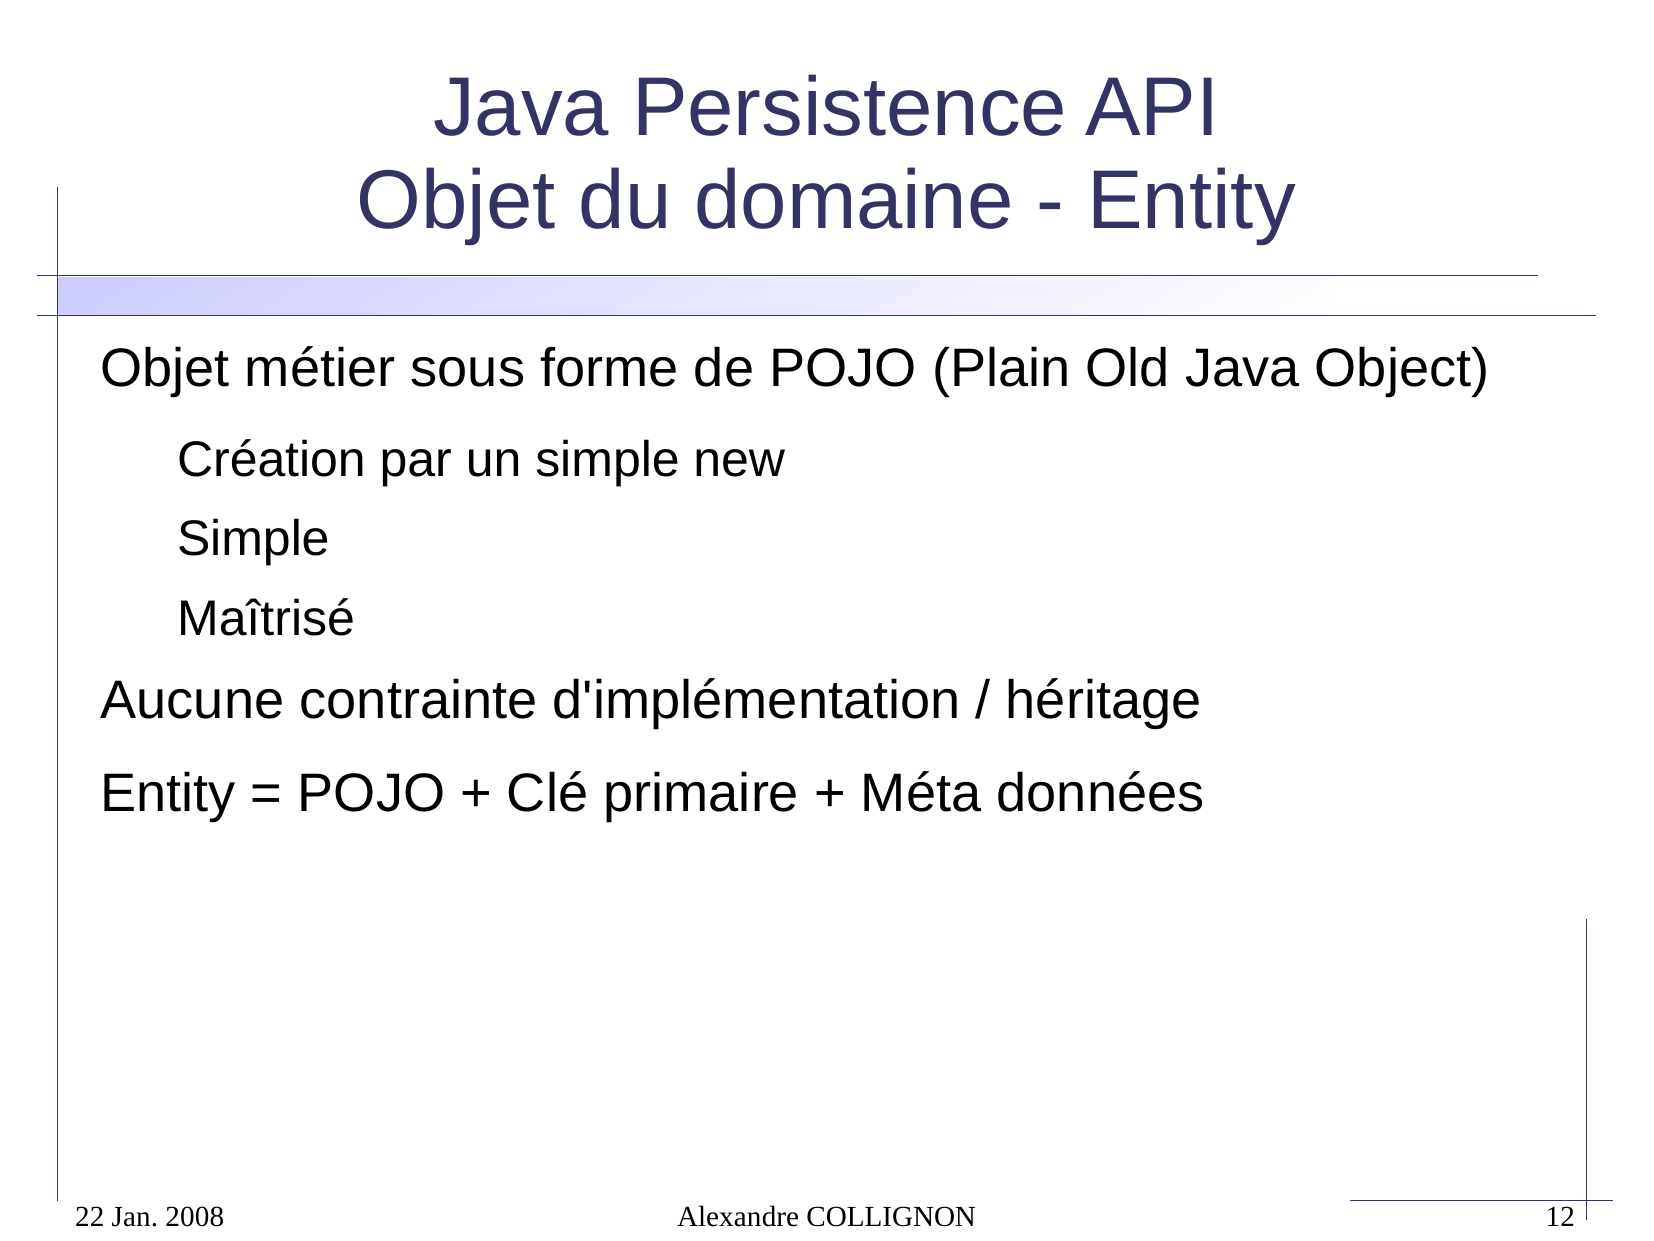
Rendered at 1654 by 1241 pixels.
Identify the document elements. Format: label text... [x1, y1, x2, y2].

title Java Persistence API Objet du domaine - Entity [82, 49, 1571, 257]
list Objet métier sous forme de POJO (Plain Old Java Object) Création par un simple new Simple Maîtrisé Aucune contrainte d'implémentation / héritage Entity = POJO + Clé primaire + Méta données [82, 337, 1571, 1157]
